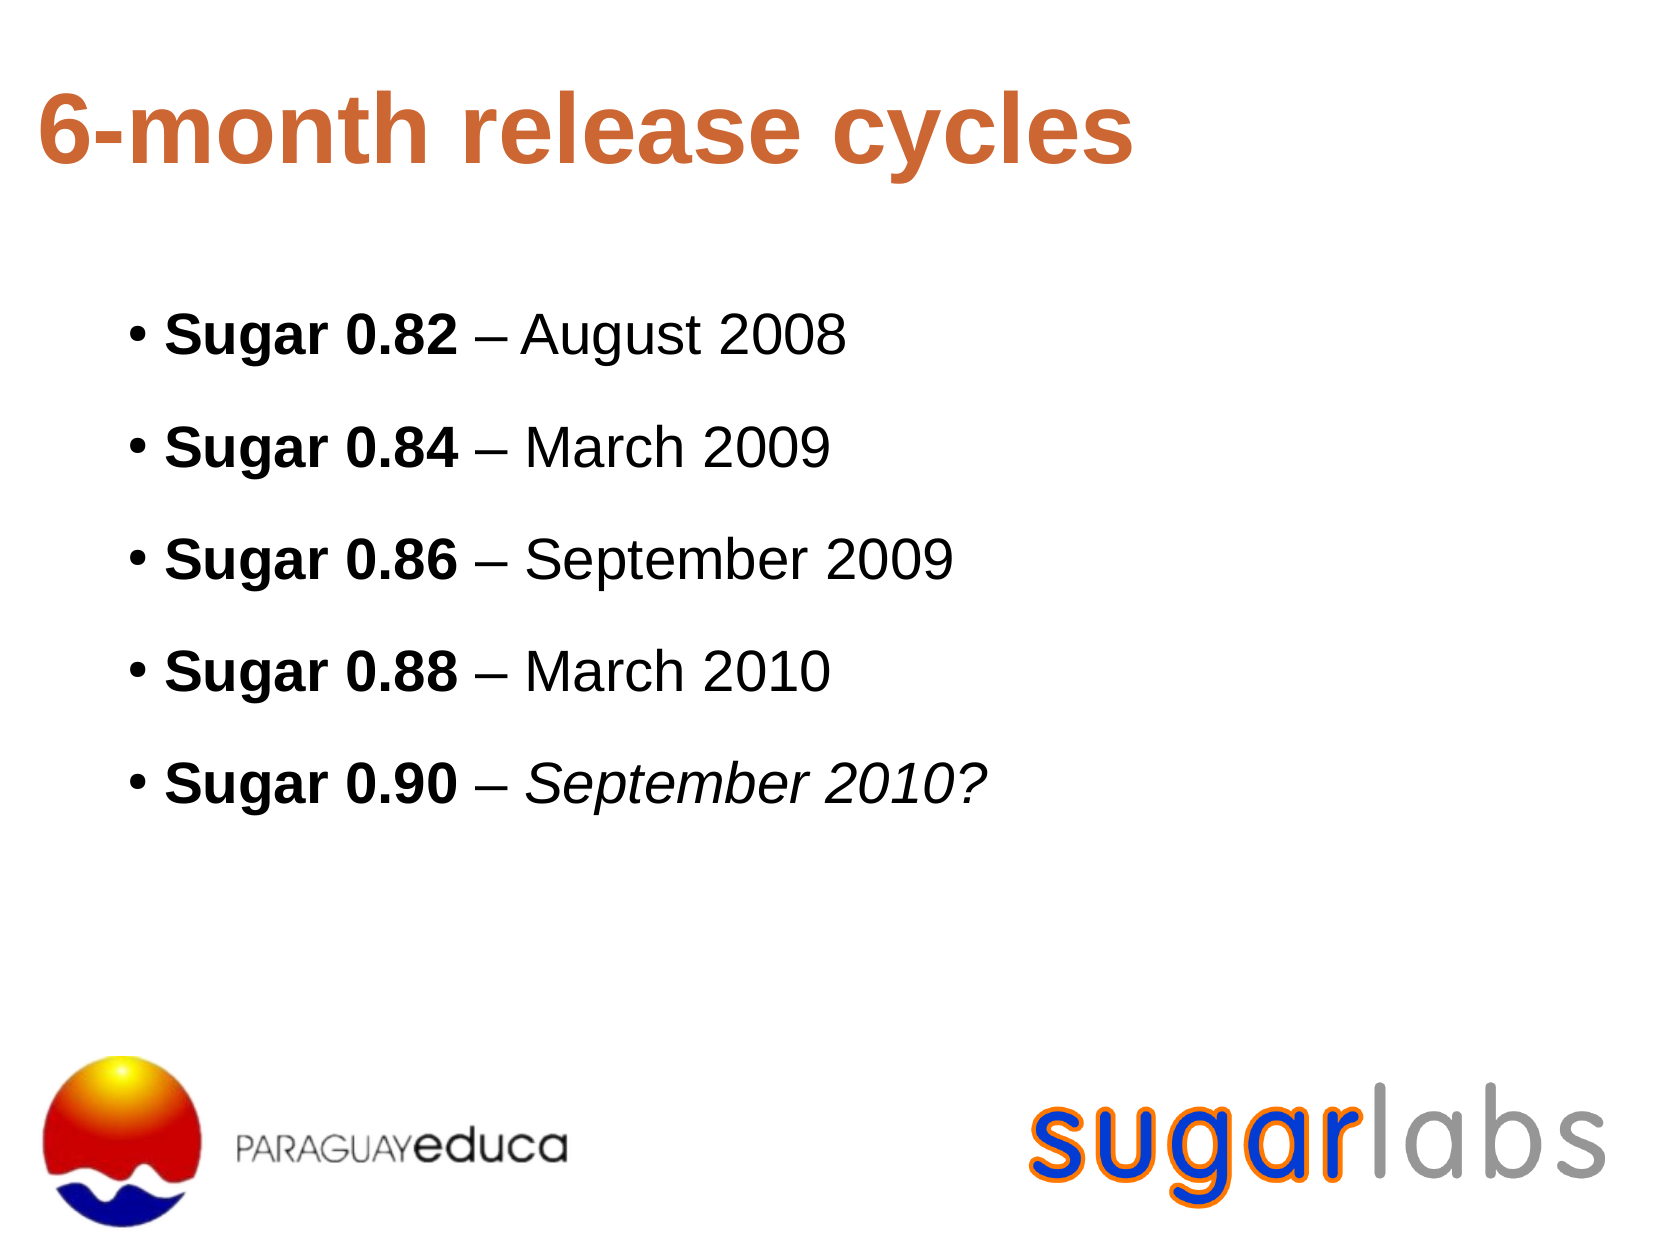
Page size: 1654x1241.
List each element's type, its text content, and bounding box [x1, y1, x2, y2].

text_box Sugar 0.82 – August 2008 Sugar 0.84 – March 2009 Sugar 0.86 – September 2009 Sugar 0.88 – March 2010 Sugar 0.90 – September 2010? [112, 262, 1472, 1013]
title 6-month release cycles [37, 32, 1613, 226]
picture [978, 1031, 1654, 1241]
picture [33, 1056, 579, 1236]
